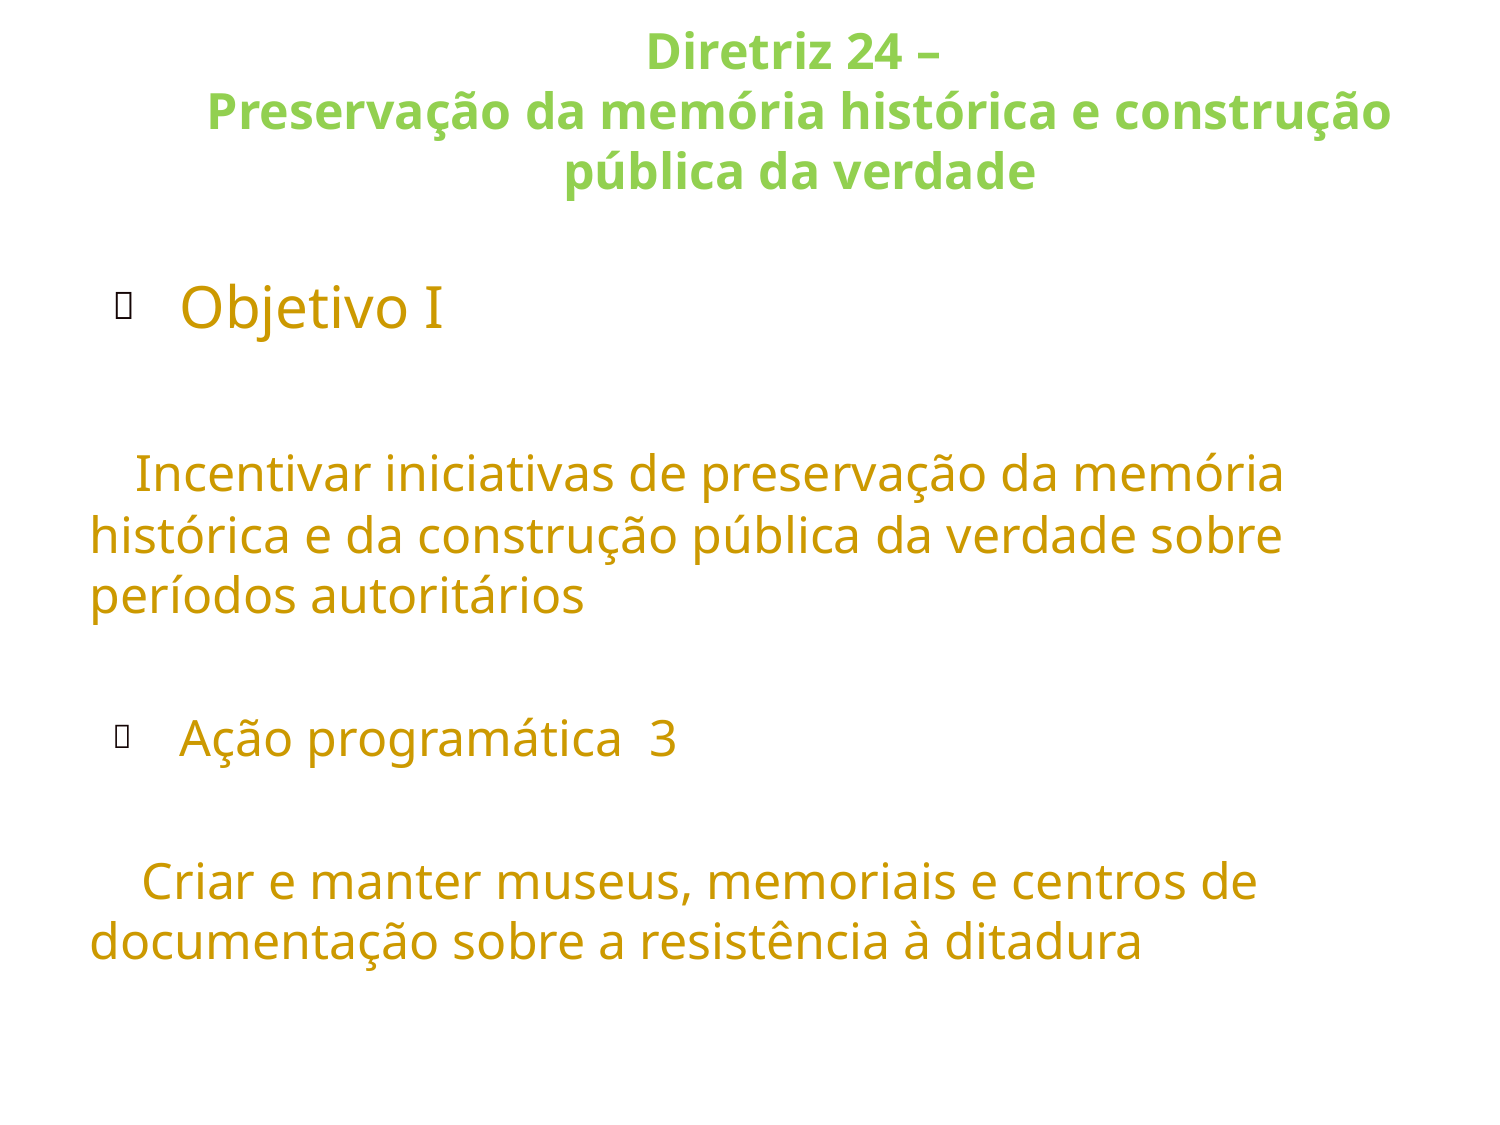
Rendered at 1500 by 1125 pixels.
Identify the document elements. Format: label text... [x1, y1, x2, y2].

title Diretriz 24 – Preservação da memória histórica e construção pública da verdade [99, 0, 1500, 220]
list Objetivo I Incentivar iniciativas de preservação da memória histórica e da construção pública da verdade sobre períodos autoritários Ação programática 3 Criar e manter museus, memoriais e centros de documentação sobre a resistência à ditadura [75, 262, 1425, 1035]
